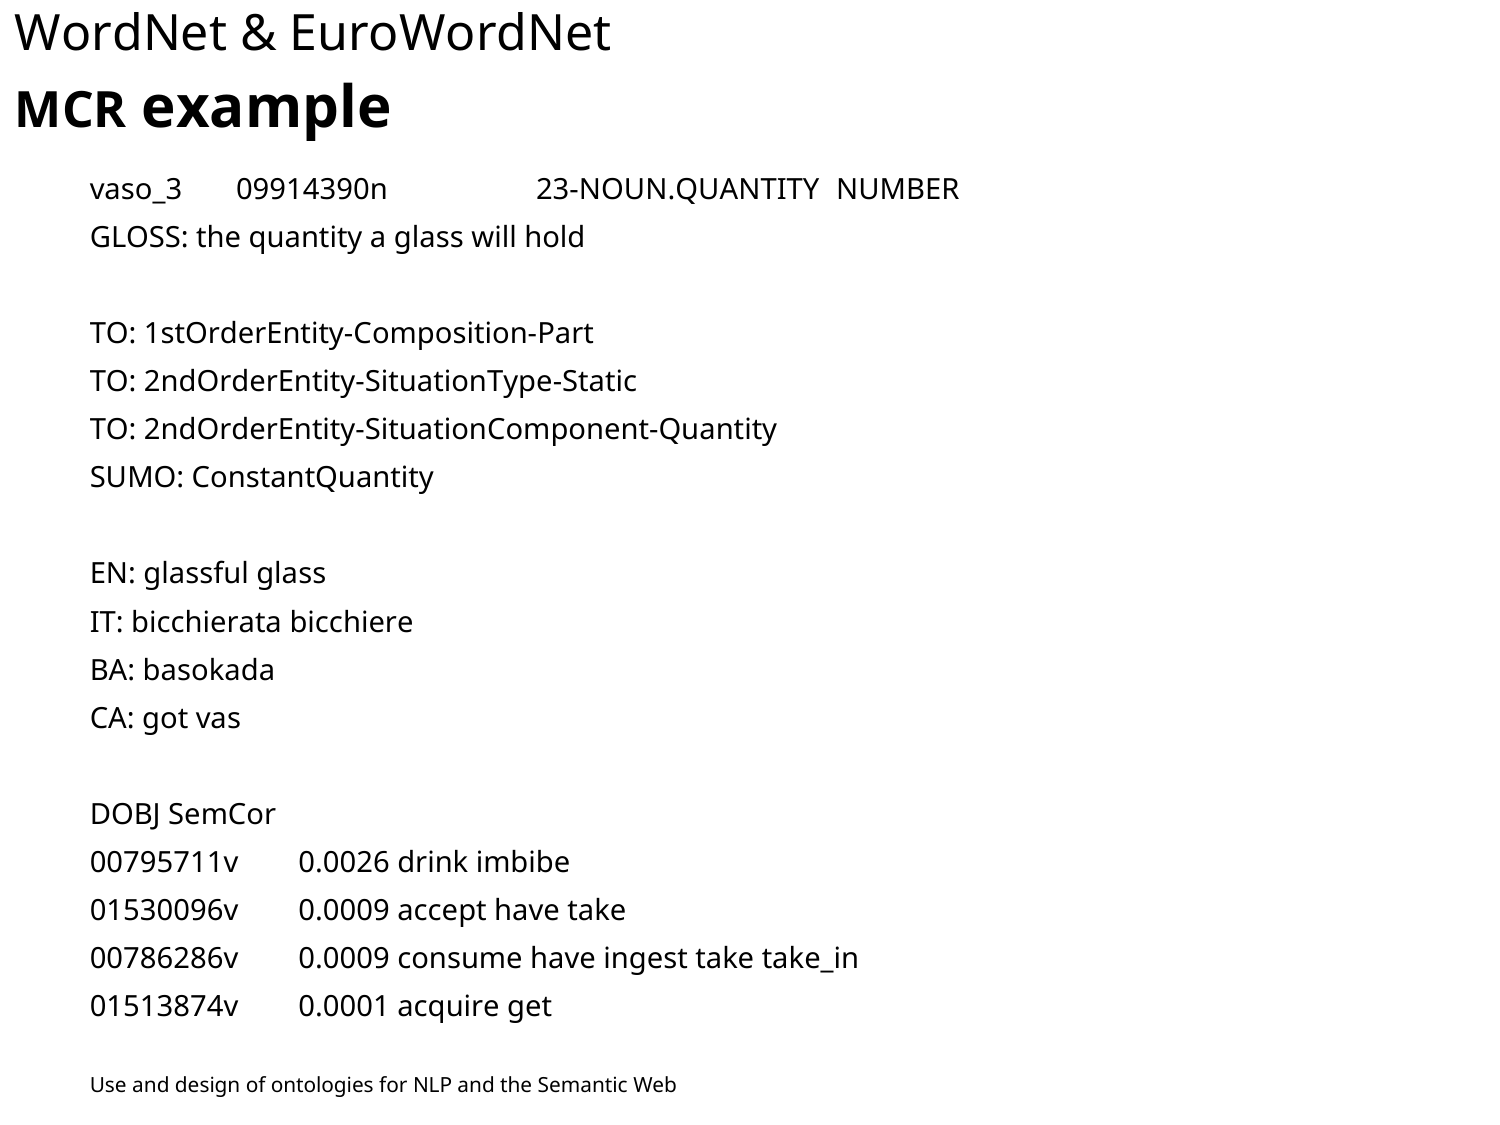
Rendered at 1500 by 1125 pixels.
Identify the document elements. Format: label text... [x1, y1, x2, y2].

title WordNet & EuroWordNet MCR example [0, 0, 1500, 142]
list vaso_3 09914390n 23-NOUN.QUANTITY NUMBER GLOSS: the quantity a glass will hold TO: 1stOrderEntity-Composition-Part TO: 2ndOrderEntity-SituationType-Static TO: 2ndOrderEntity-SituationComponent-Quantity SUMO: ConstantQuantity EN: glassful glass IT: bicchierata bicchiere BA: basokada CA: got vas DOBJ SemCor 00795711v 0.0026 drink imbibe 01530096v 0.0009 accept have take 00786286v 0.0009 consume have ingest take take_in 01513874v 0.0001 acquire get [75, 112, 1438, 1001]
